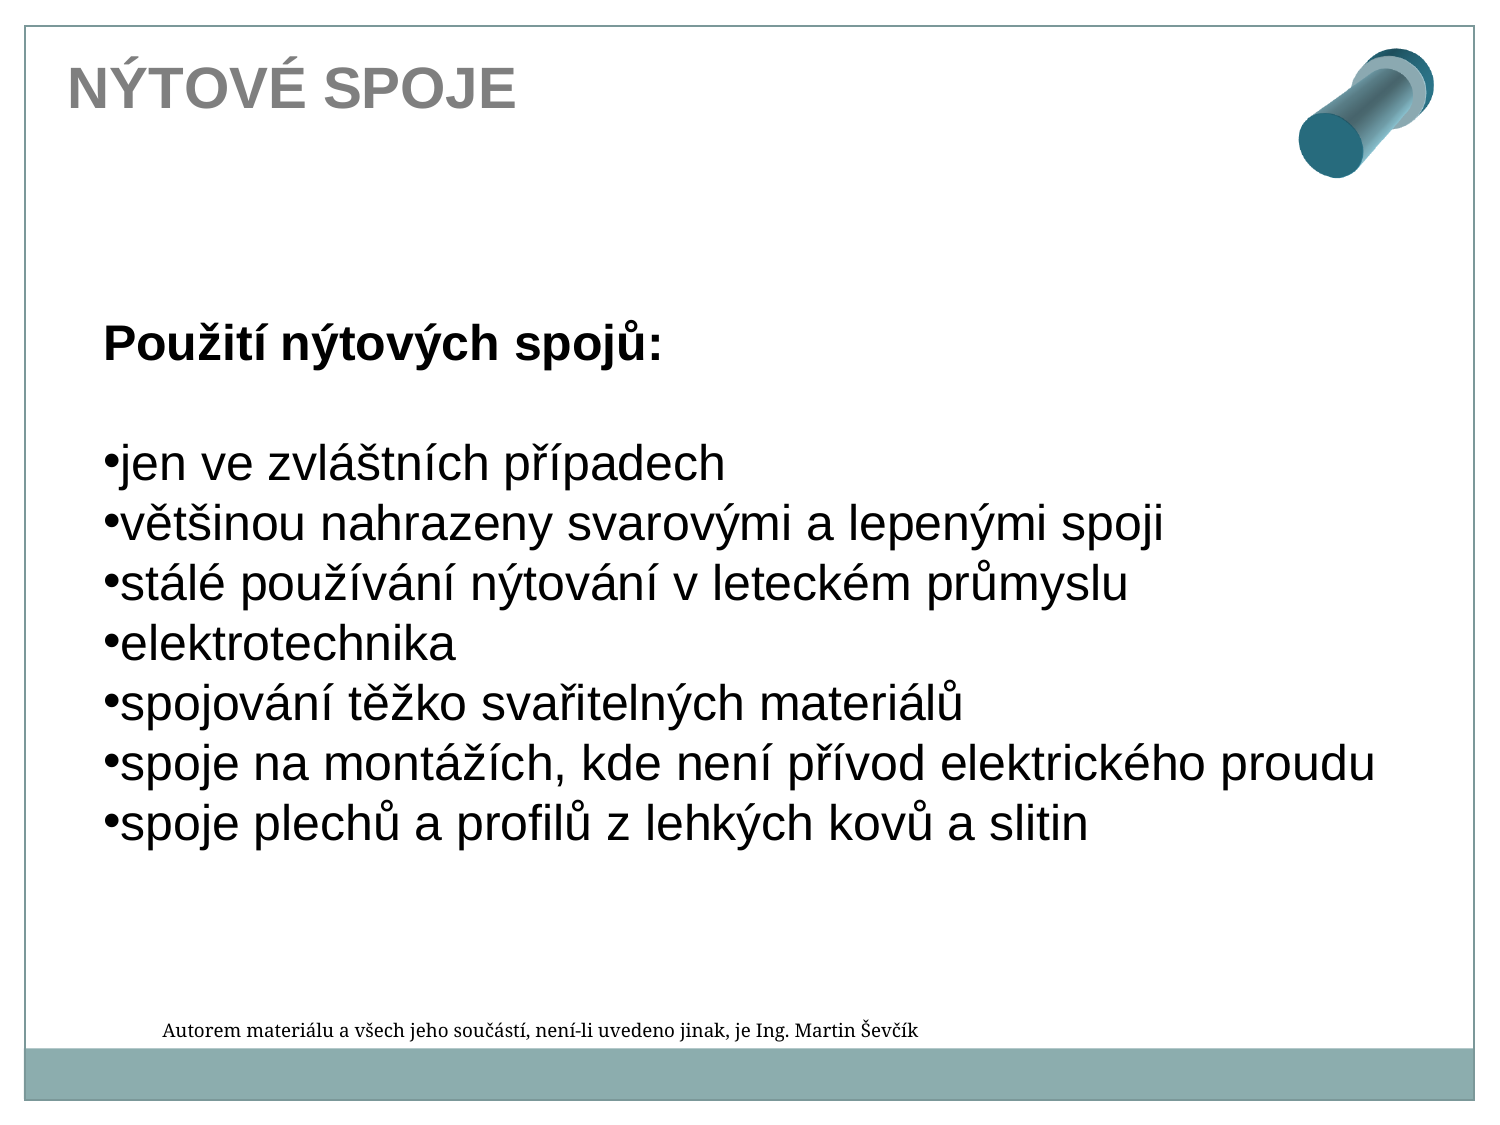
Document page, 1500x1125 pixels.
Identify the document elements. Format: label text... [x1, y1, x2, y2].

picture [1293, 42, 1442, 181]
text_box Použití nýtových spojů: jen ve zvláštních případech většinou nahrazeny svarovými a lepenými spoji stálé používání nýtování v leteckém průmyslu elektrotechnika spojování těžko svařitelných materiálů spoje na montážích, kde není přívod elektrického proudu spoje plechů a profilů z lehkých kovů a slitin [88, 302, 1471, 859]
text_box Autorem materiálu a všech jeho součástí, není-li uvedeno jinak, je Ing. Martin Ševčík [147, 1011, 1365, 1050]
text_box NÝTOVÉ SPOJE [53, 42, 538, 129]
